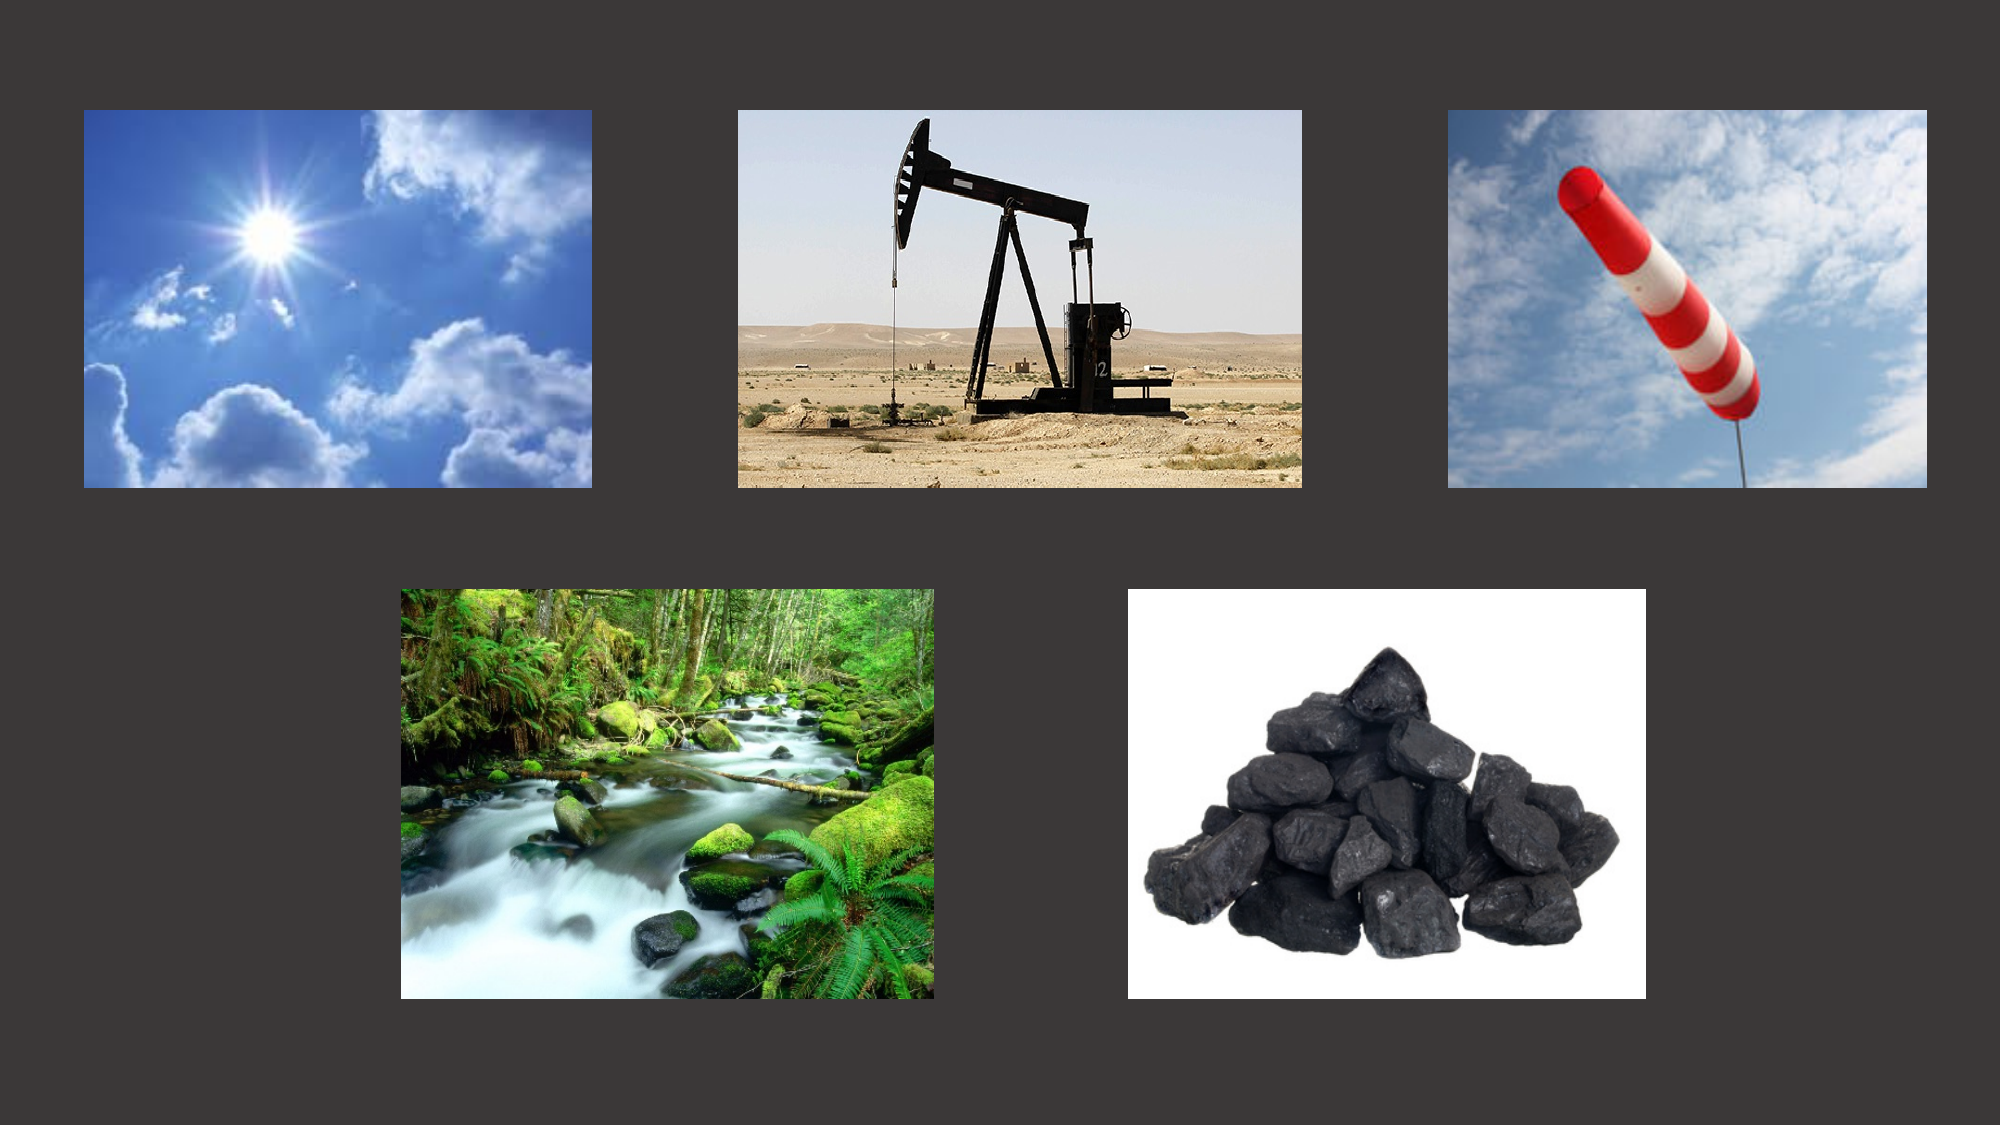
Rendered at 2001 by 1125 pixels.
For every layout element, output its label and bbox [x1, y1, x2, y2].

picture [1128, 589, 1646, 999]
picture [1448, 110, 1927, 489]
picture [84, 110, 592, 489]
picture [738, 110, 1302, 489]
picture [401, 589, 934, 999]
